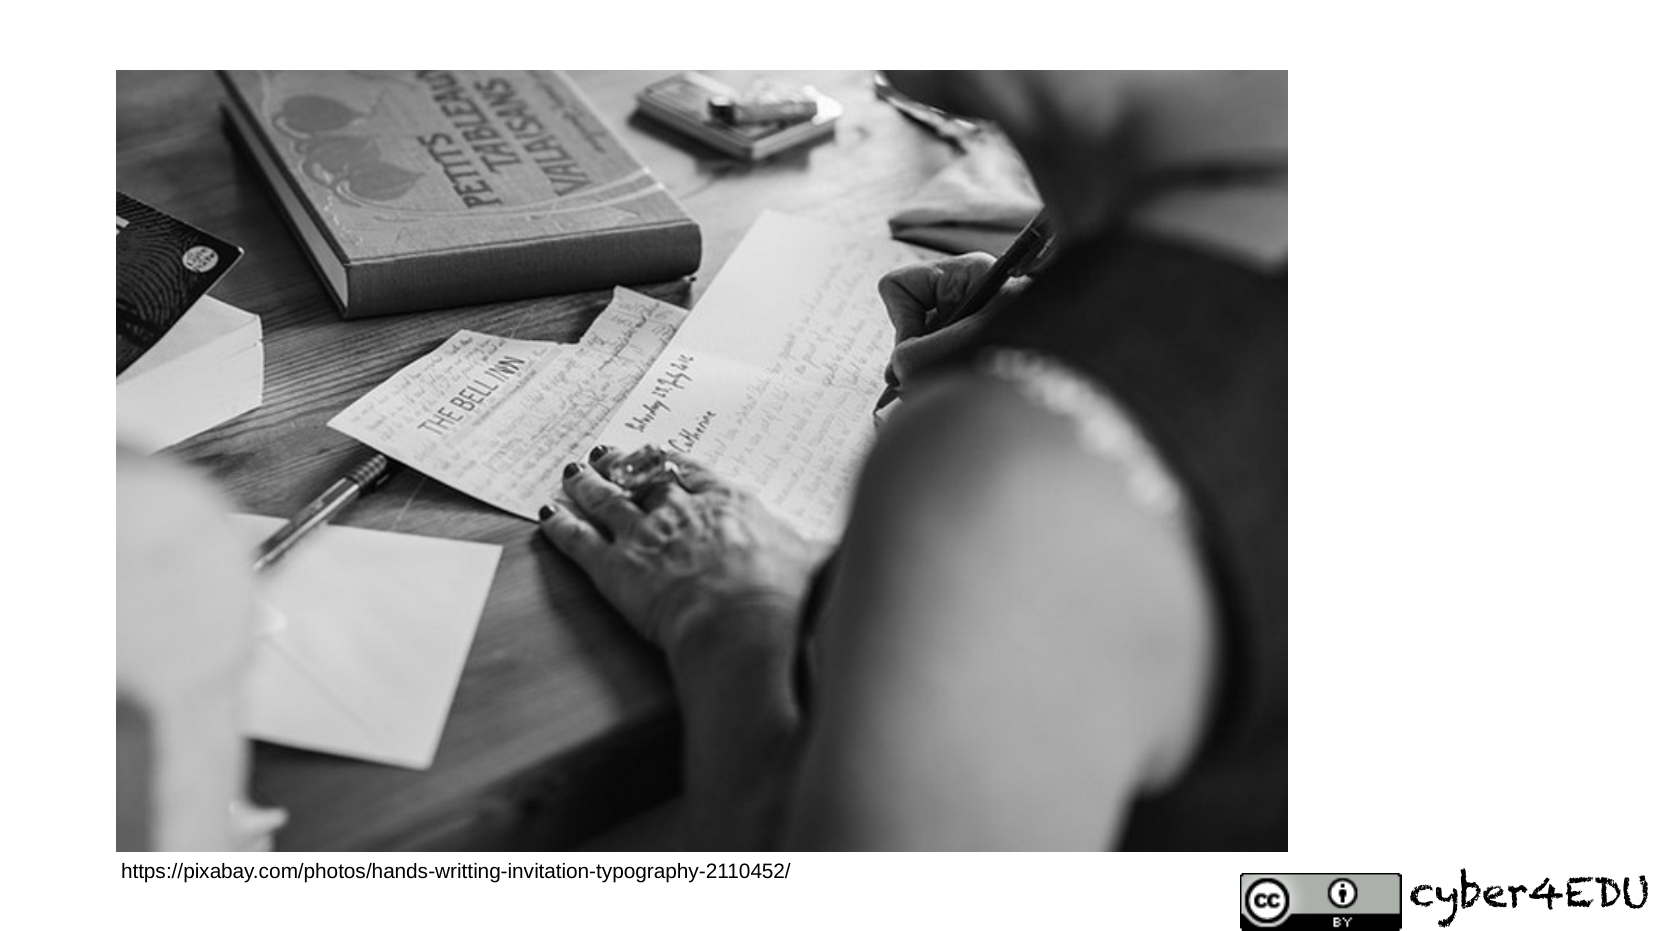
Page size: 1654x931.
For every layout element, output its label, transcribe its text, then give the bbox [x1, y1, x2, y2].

picture [116, 70, 1288, 852]
text_box https://pixabay.com/photos/hands-writting-invitation-typography-2110452/ [106, 852, 820, 910]
picture [1410, 868, 1648, 928]
picture [1240, 873, 1402, 931]
